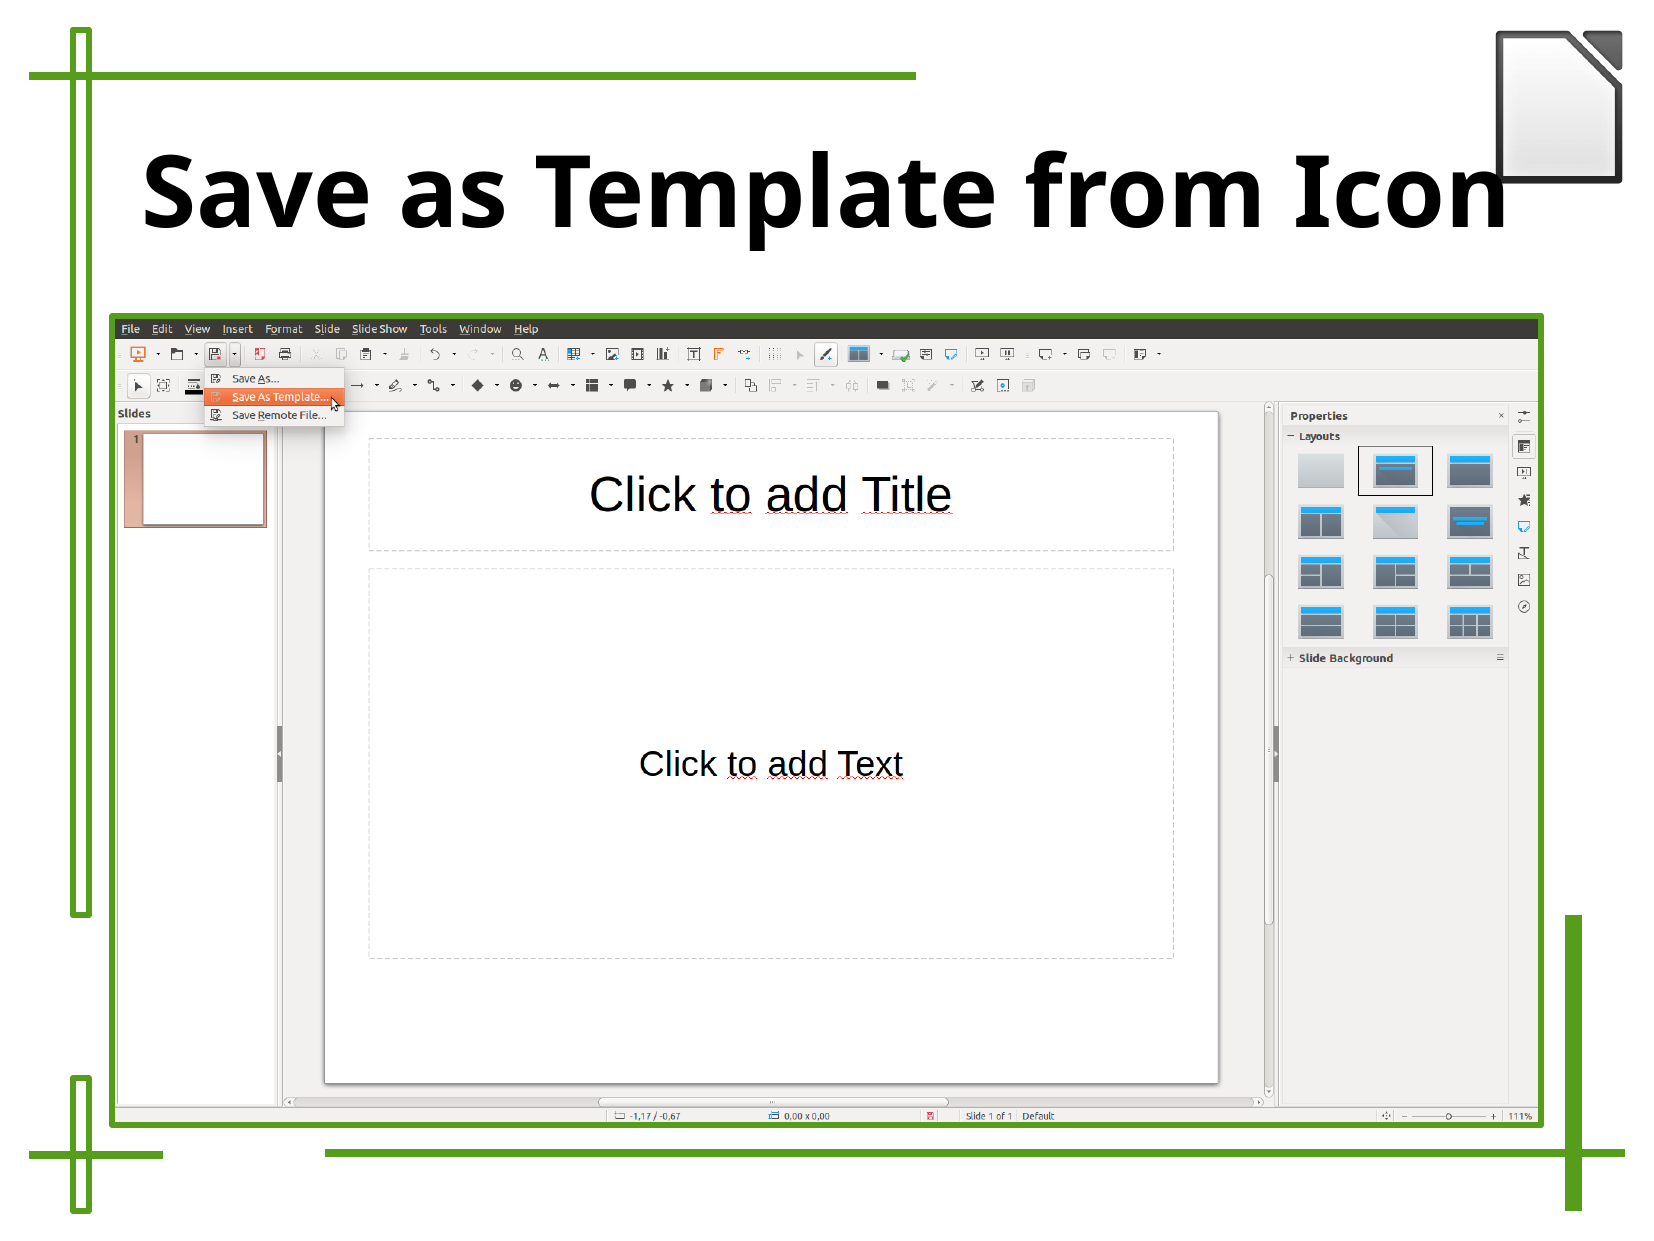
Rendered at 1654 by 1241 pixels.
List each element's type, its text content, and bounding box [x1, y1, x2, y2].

title Save as Template from Icon [118, 118, 1536, 260]
picture [1494, 29, 1624, 186]
picture [115, 318, 1539, 1123]
